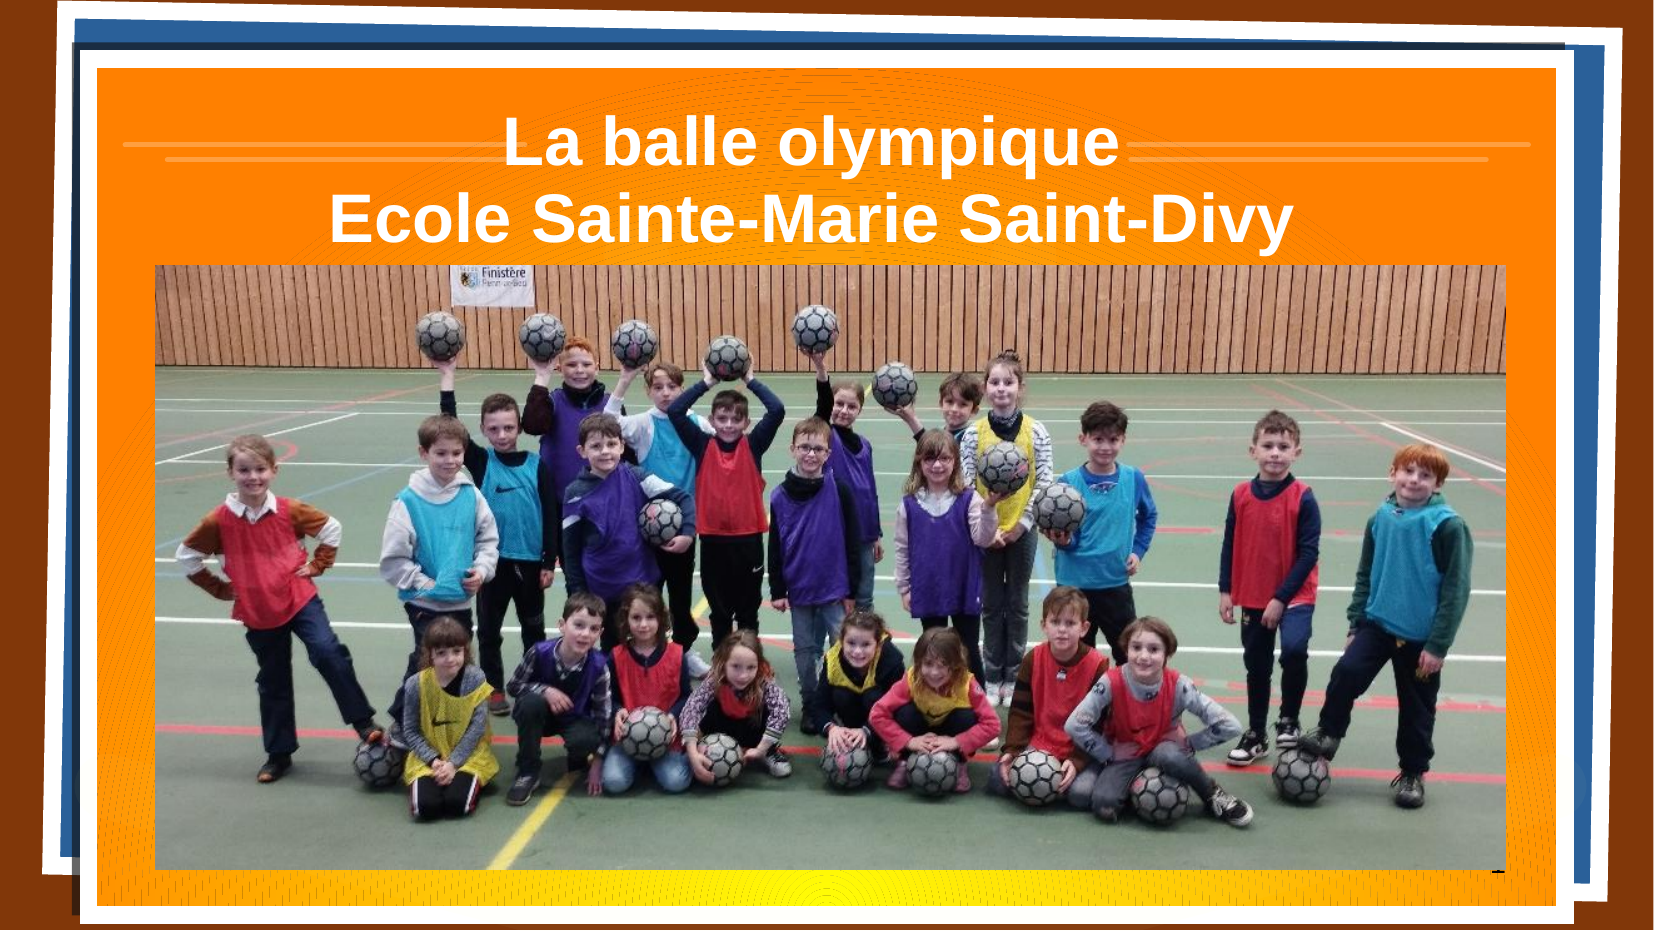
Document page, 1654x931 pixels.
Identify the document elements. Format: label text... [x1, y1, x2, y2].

title La balle olympique Ecole Sainte-Marie Saint-Divy [88, 64, 1536, 296]
picture [155, 265, 1506, 870]
